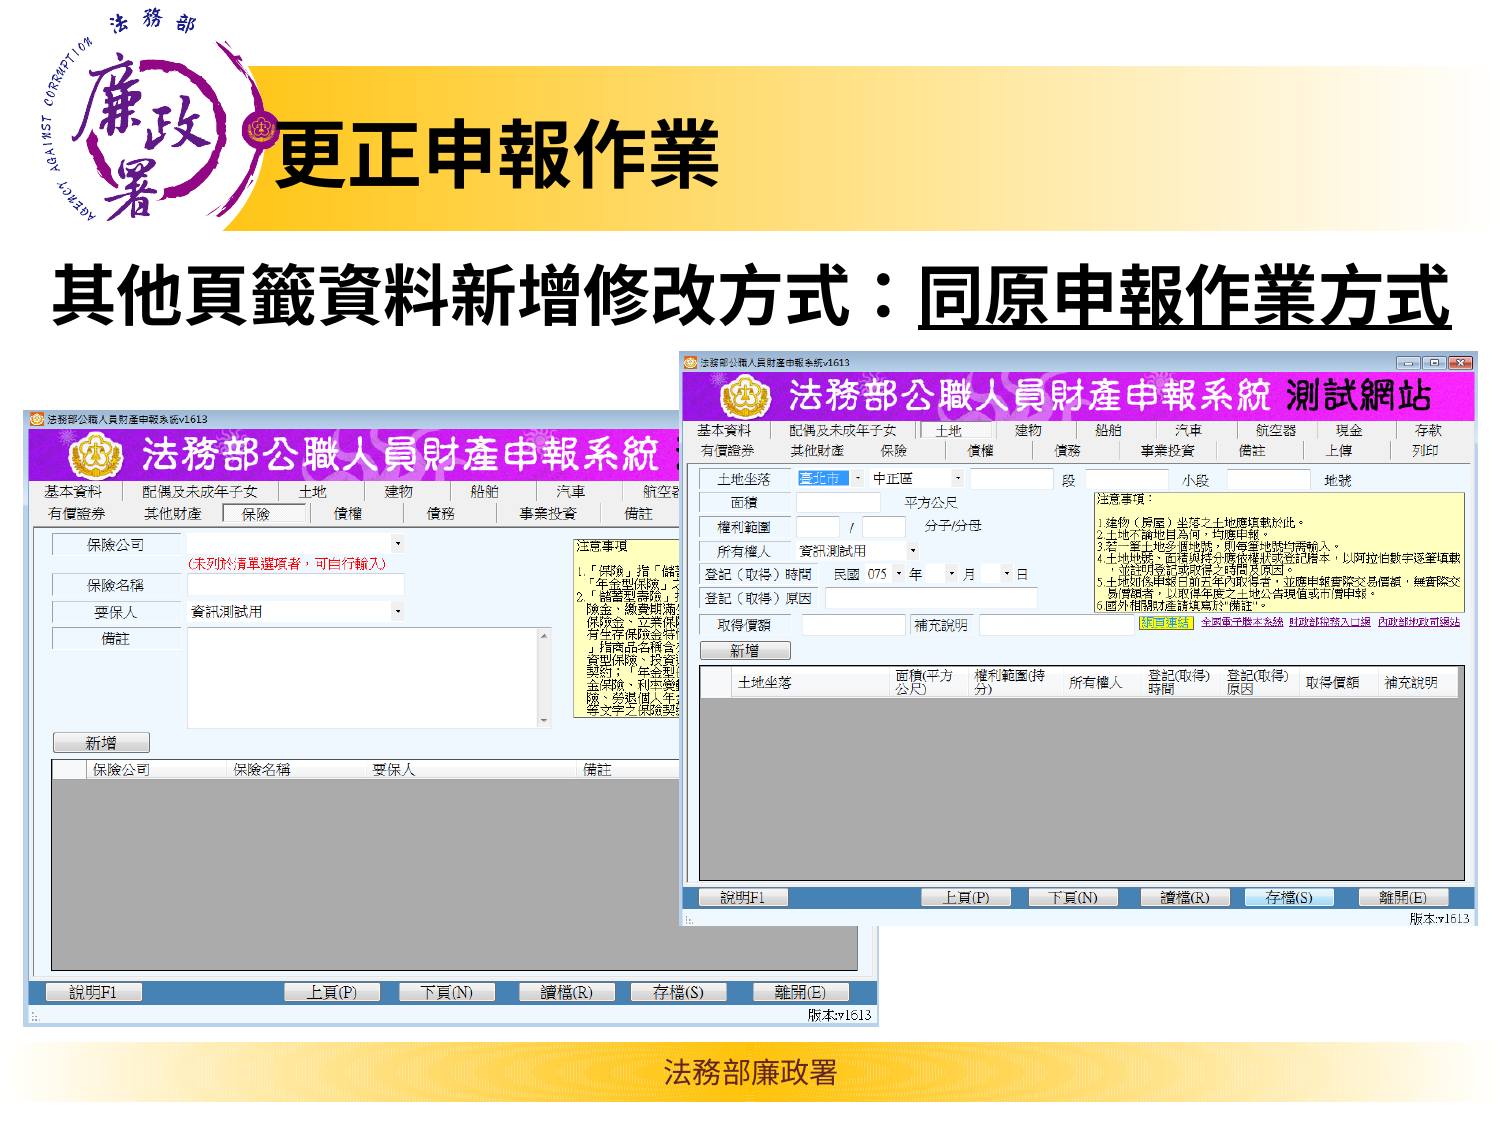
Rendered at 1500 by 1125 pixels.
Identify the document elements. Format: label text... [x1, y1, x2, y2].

text_box 法務部廉政署 [513, 1046, 989, 1107]
picture [23, 351, 1478, 1027]
text_box 其他頁籤資料新增修改方式：同原申報作業方式 [35, 246, 1467, 341]
title 更正申報作業 [257, 70, 1426, 235]
